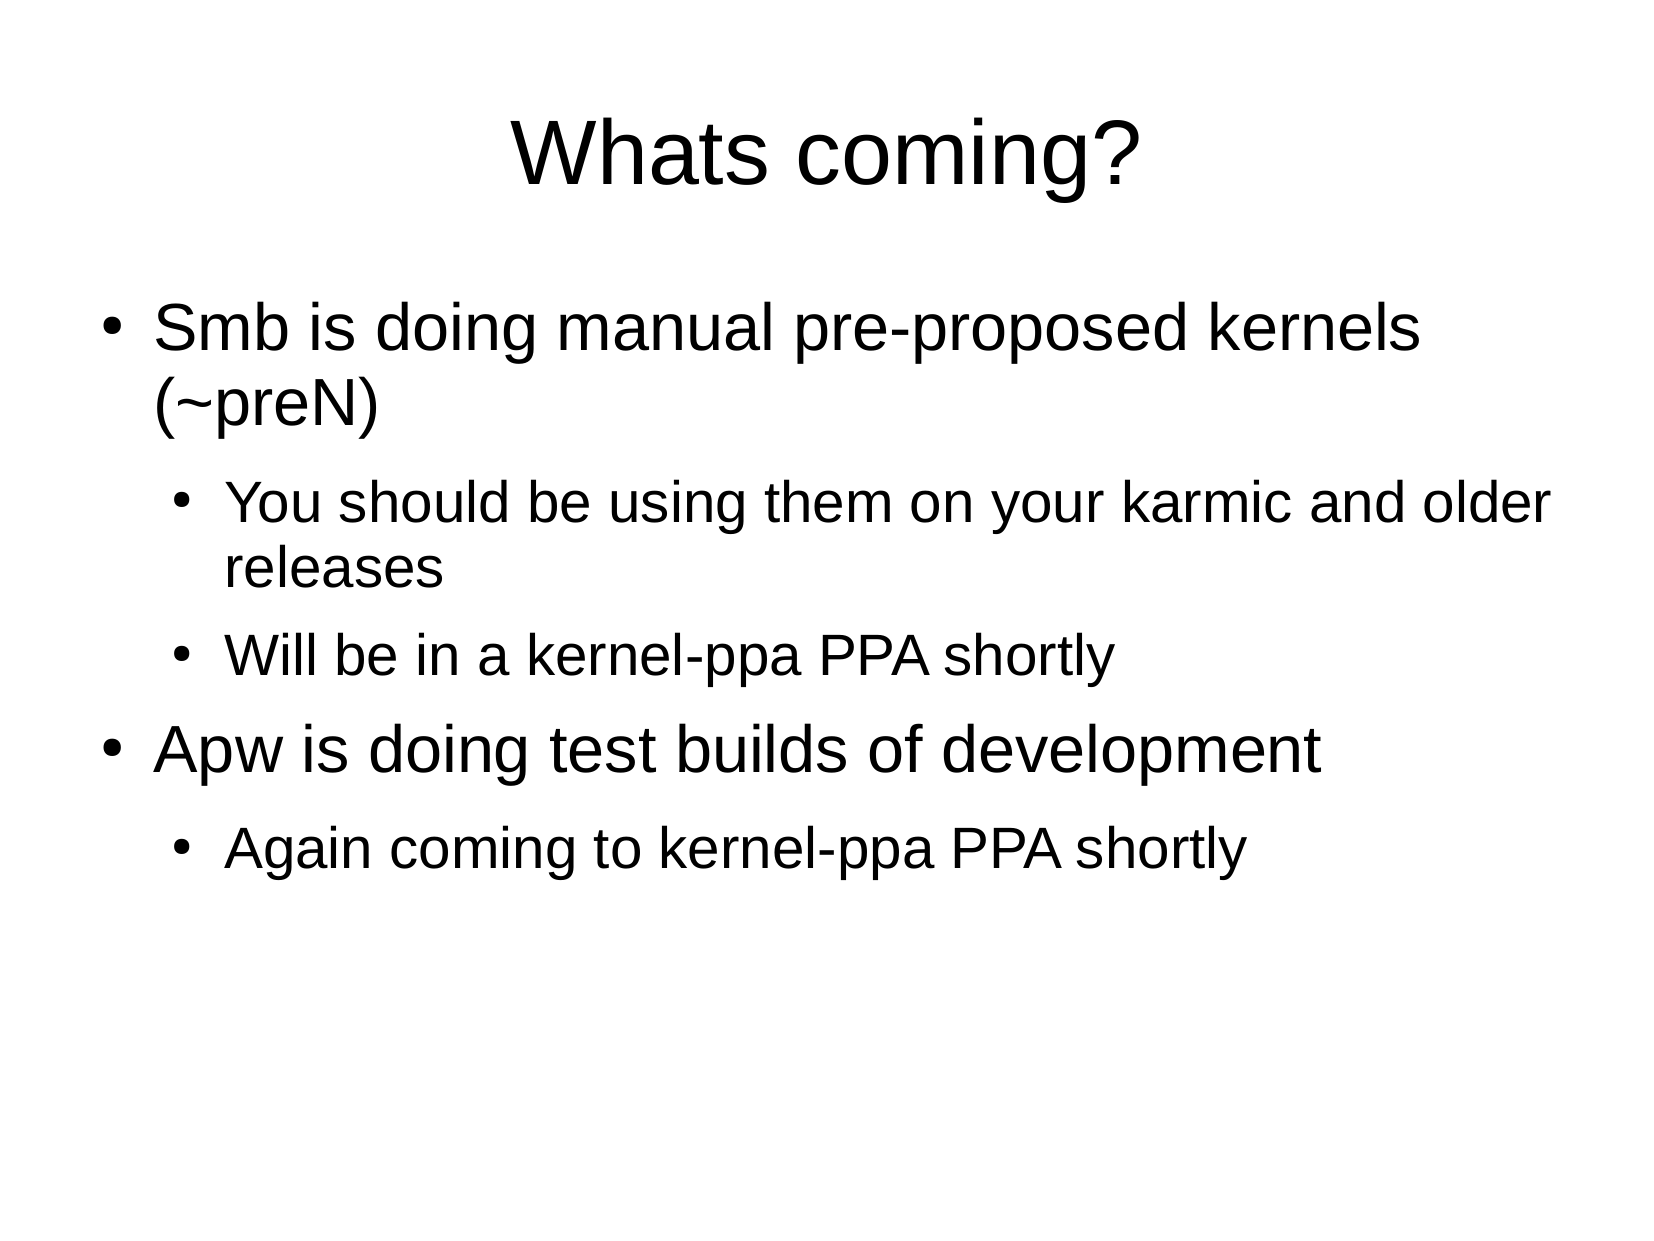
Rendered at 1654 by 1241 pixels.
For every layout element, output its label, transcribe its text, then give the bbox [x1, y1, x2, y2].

list Smb is doing manual pre-proposed kernels (~preN) You should be using them on your karmic and older releases Will be in a kernel-ppa PPA shortly Apw is doing test builds of development Again coming to kernel-ppa PPA shortly [82, 290, 1571, 1109]
title Whats coming? [82, 56, 1571, 250]
